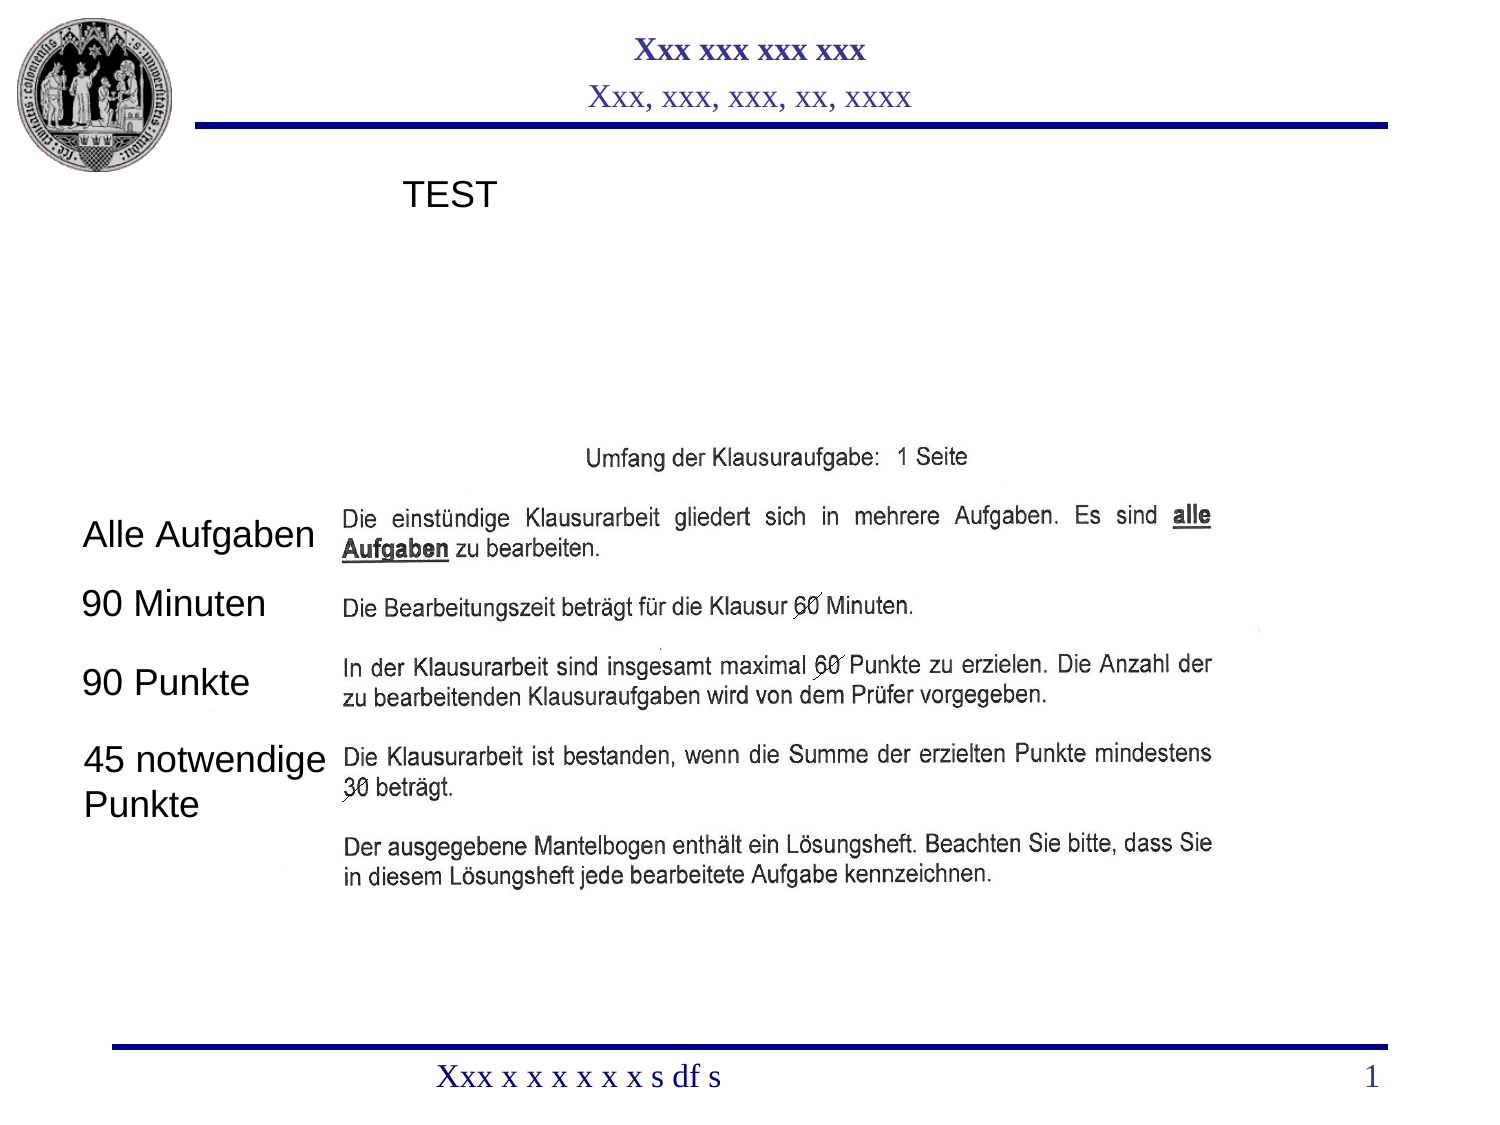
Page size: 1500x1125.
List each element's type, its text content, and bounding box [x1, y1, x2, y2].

text_box <Nummer> [1281, 1046, 1396, 1125]
text_box TEST [387, 162, 841, 223]
text_box 90 Punkte [67, 650, 283, 711]
text_box Alle Aufgaben [67, 502, 377, 563]
text_box 45 notwendige Punkte [68, 727, 345, 833]
text_box 90 Minuten [66, 571, 282, 631]
picture [17, 18, 172, 172]
picture [200, 417, 1338, 940]
